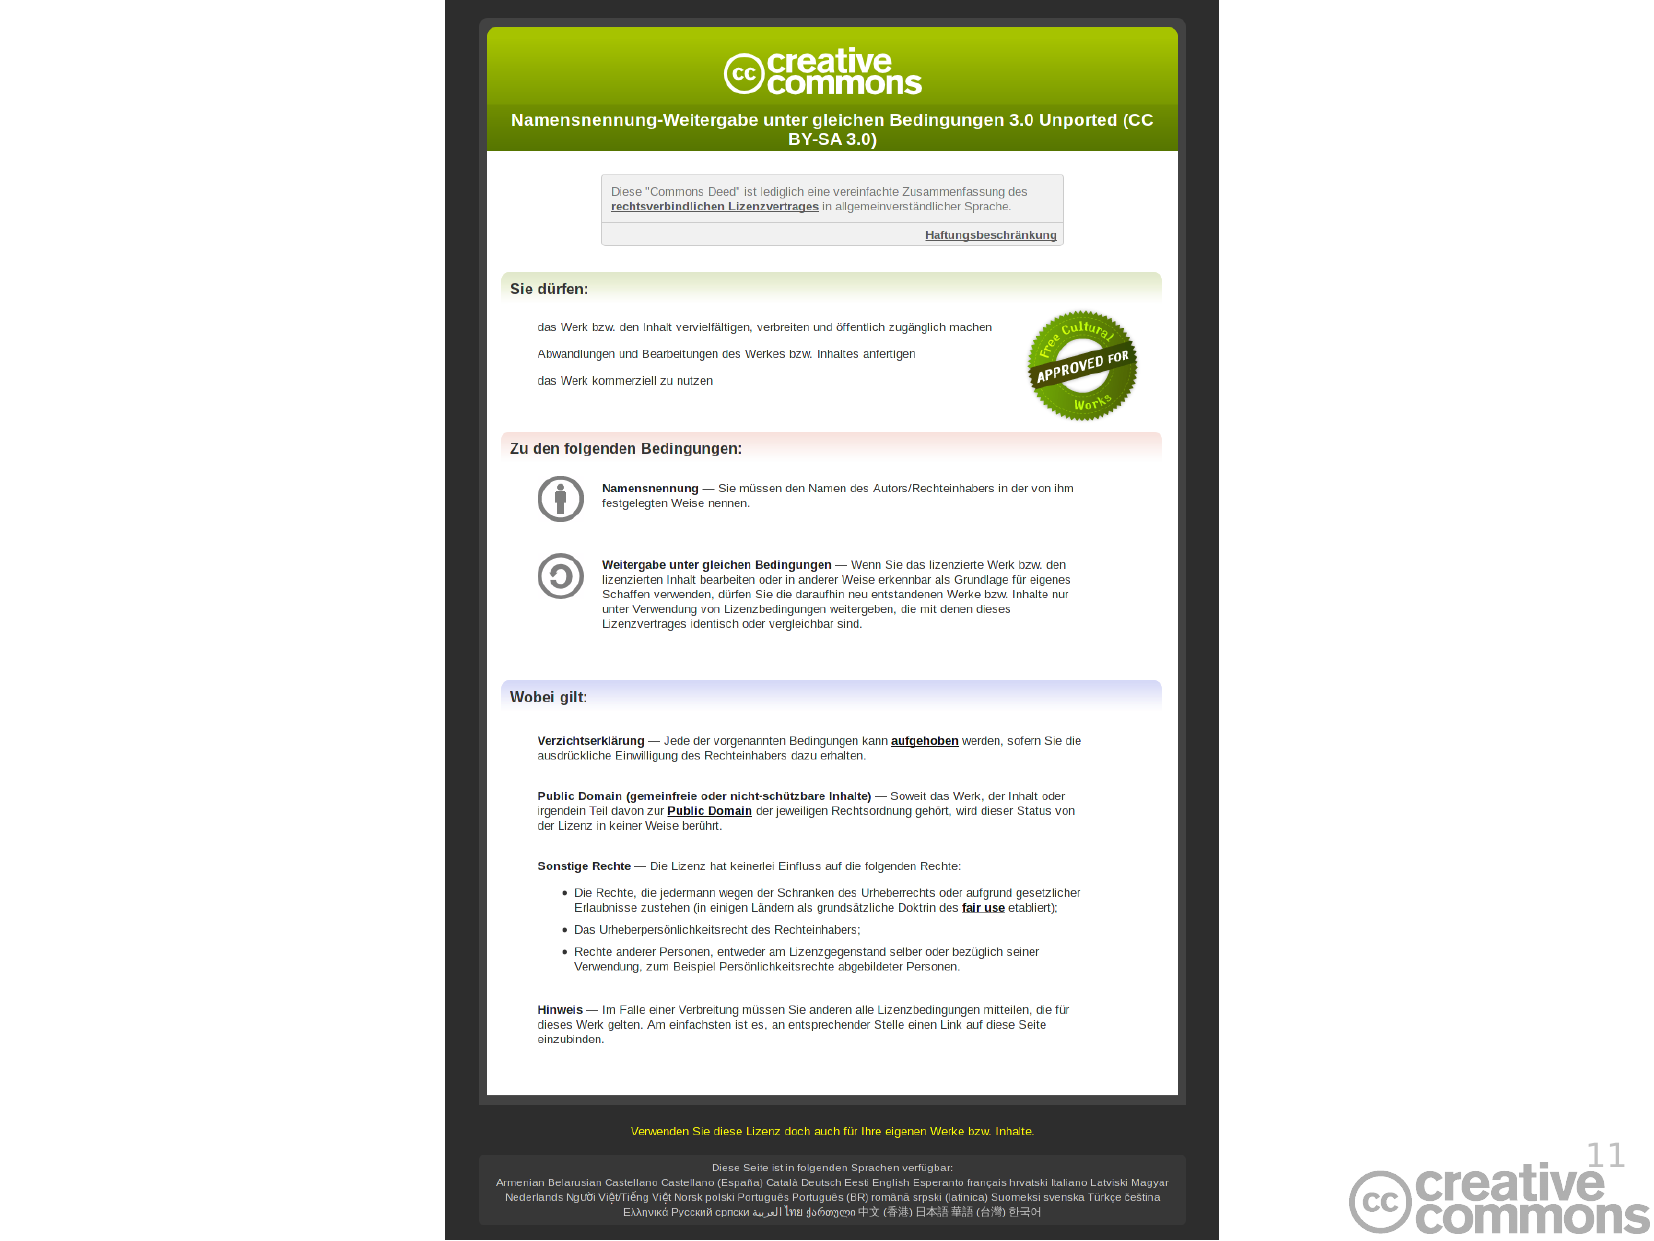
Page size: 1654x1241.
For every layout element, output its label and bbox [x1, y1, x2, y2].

picture [445, 0, 1219, 1240]
picture [1349, 1162, 1650, 1234]
